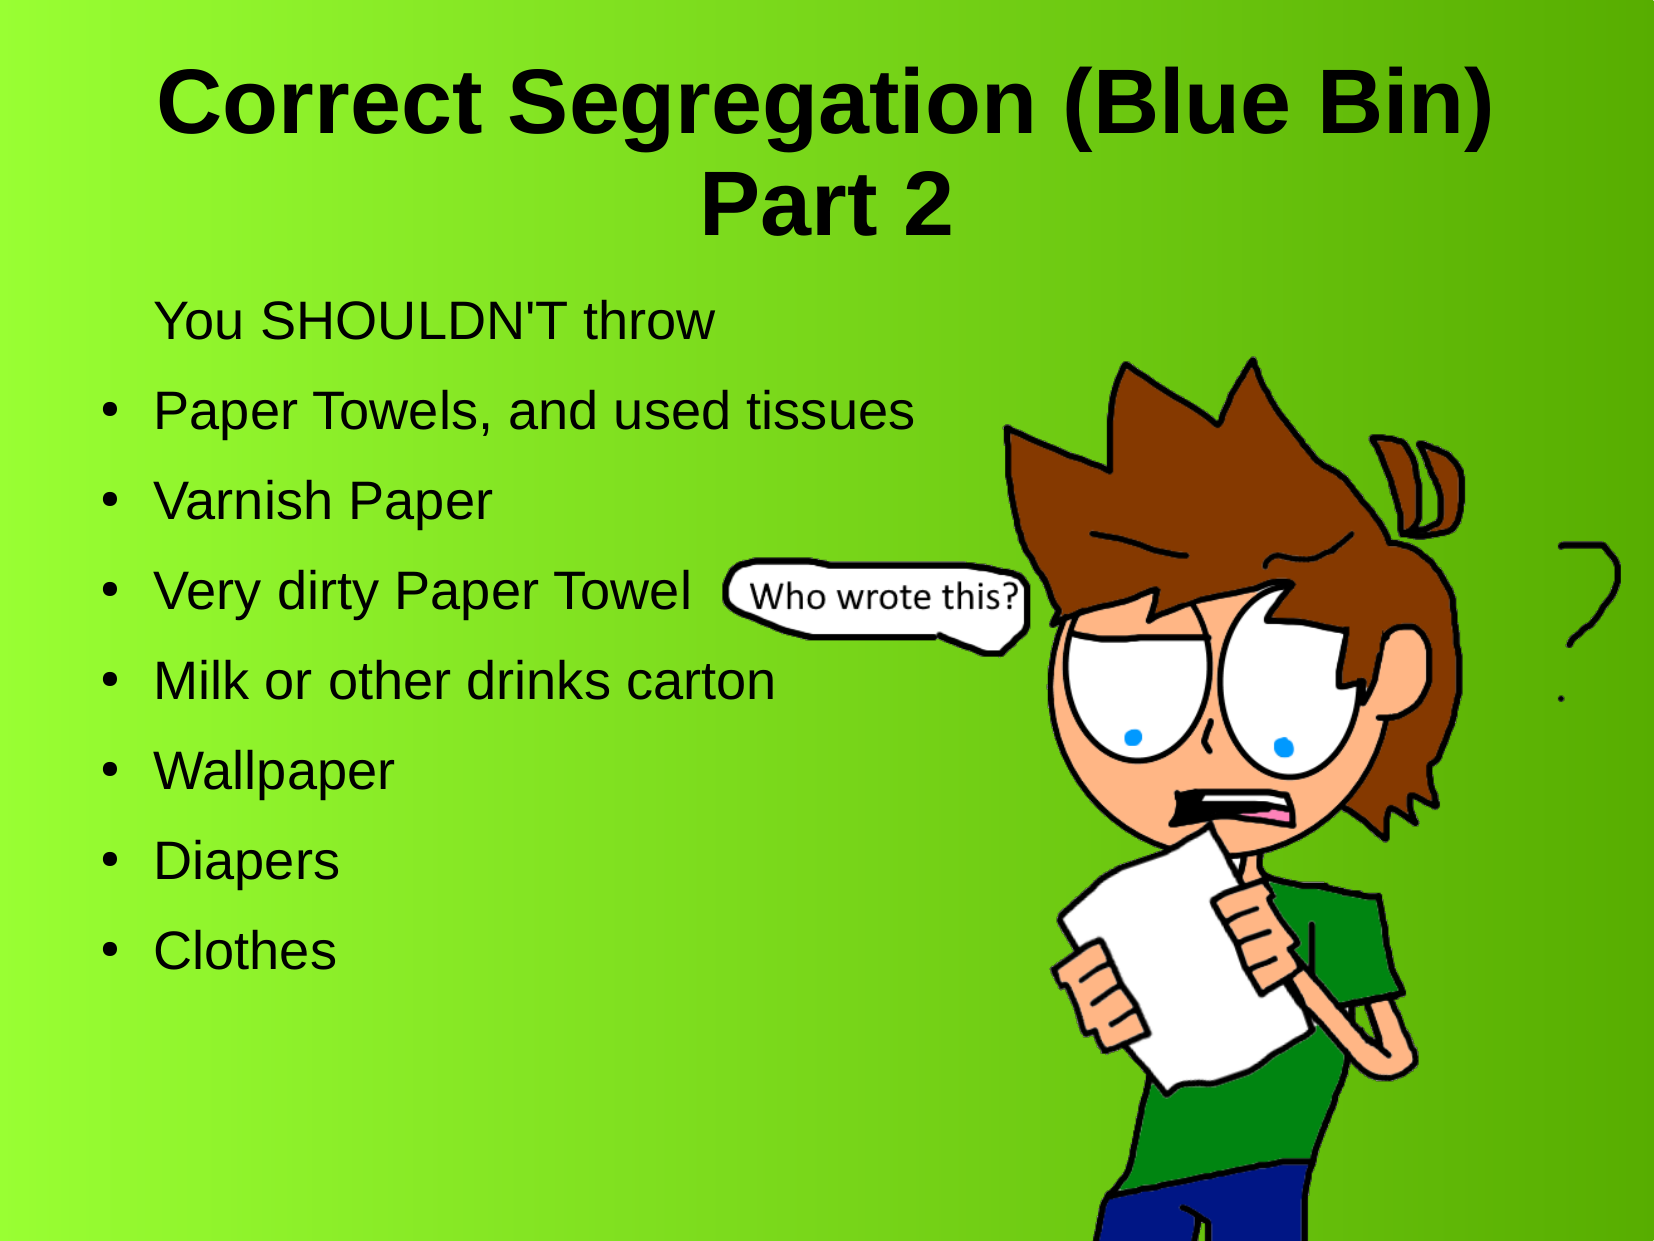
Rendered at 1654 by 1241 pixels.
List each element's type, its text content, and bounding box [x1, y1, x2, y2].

title Correct Segregation (Blue Bin) Part 2 [82, 49, 1571, 257]
list You SHOULDN'T throw Paper Towels, and used tissues Varnish Paper Very dirty Paper Towel Milk or other drinks carton Wallpaper Diapers Clothes [82, 290, 1571, 1109]
picture [720, 295, 1654, 1241]
